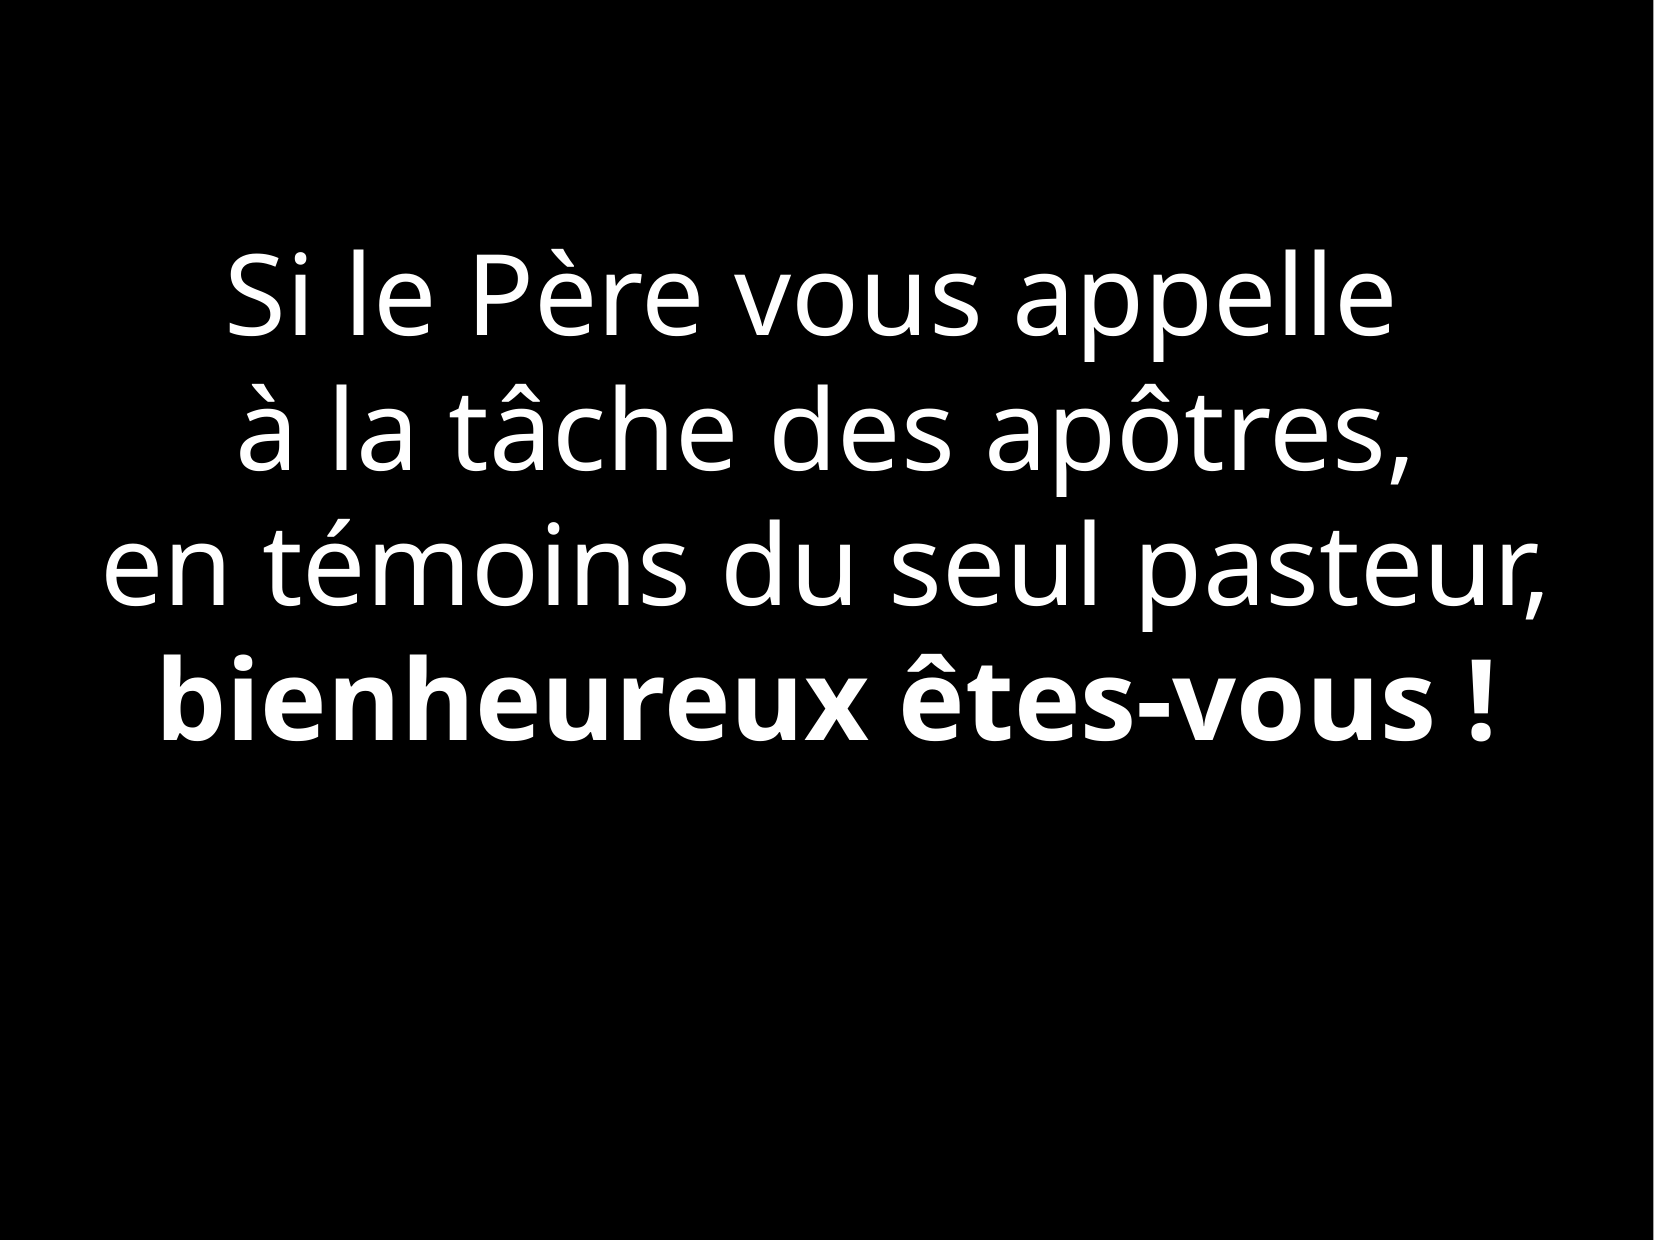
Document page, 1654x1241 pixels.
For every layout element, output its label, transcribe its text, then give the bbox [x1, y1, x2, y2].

text_box Si le Père vous appelle à la tâche des apôtres, en témoins du seul pasteur, bienheureux êtes-vous ! [0, 346, 1654, 925]
